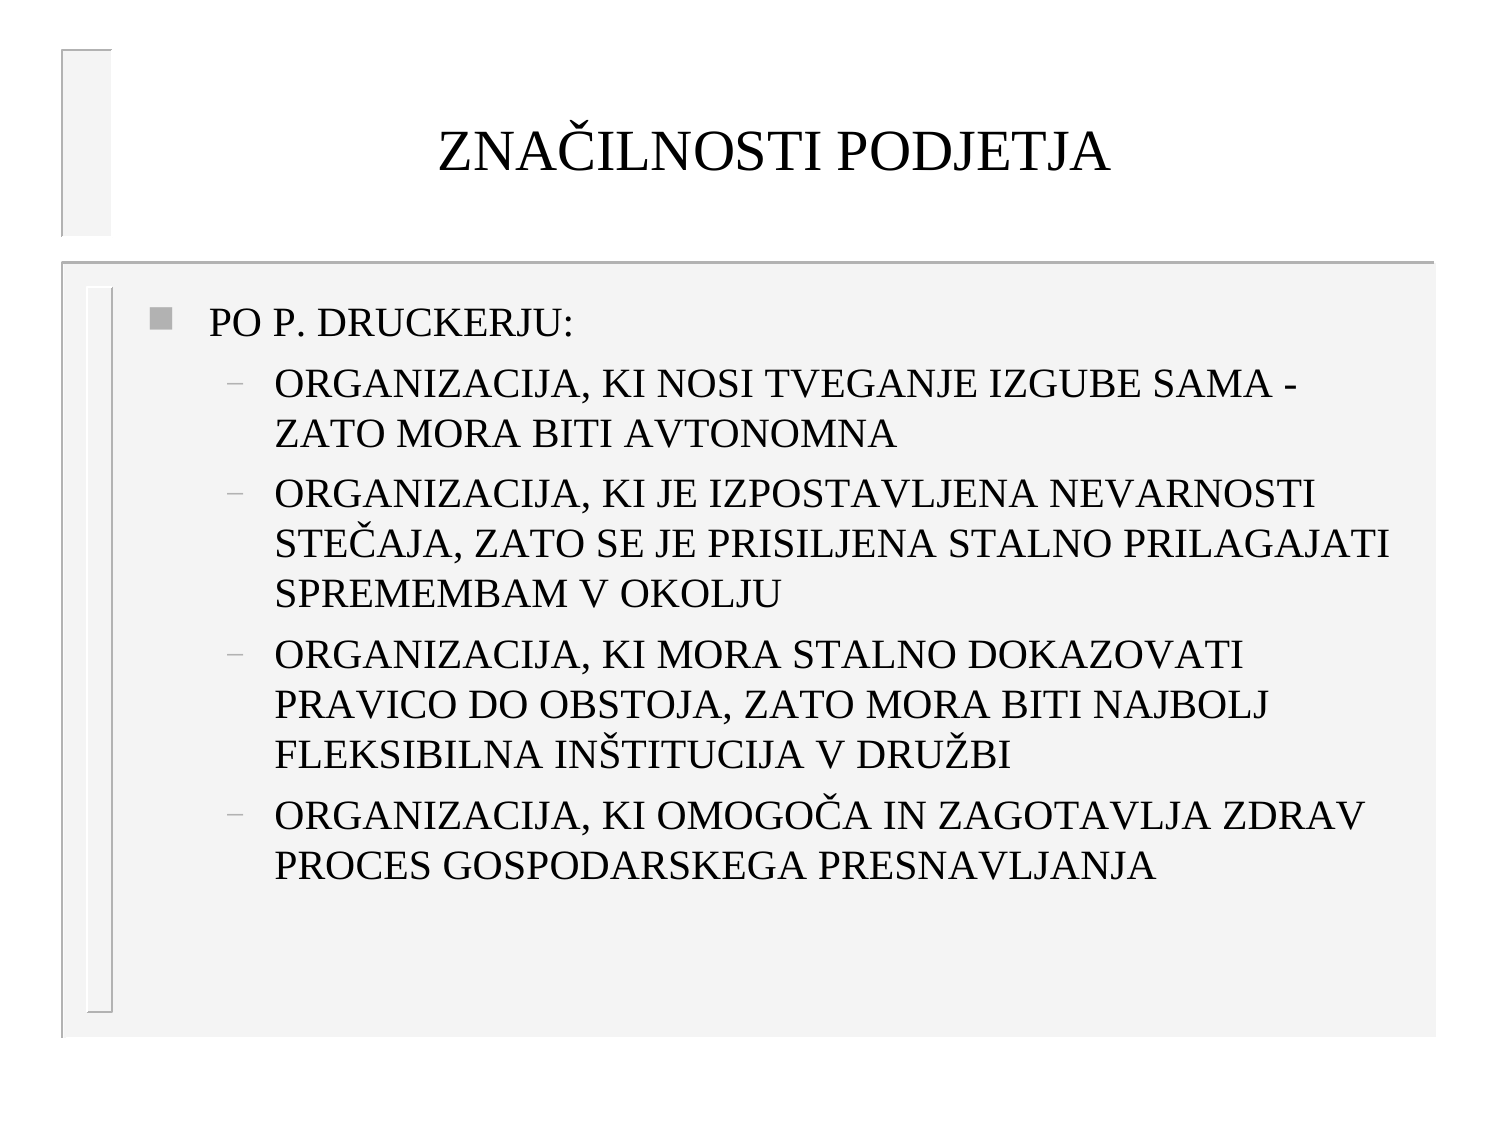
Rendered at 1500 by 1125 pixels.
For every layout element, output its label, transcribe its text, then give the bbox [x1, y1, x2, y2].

list PO P. DRUCKERJU: ORGANIZACIJA, KI NOSI TVEGANJE IZGUBE SAMA - ZATO MORA BITI AVTONOMNA ORGANIZACIJA, KI JE IZPOSTAVLJENA NEVARNOSTI STEČAJA, ZATO SE JE PRISILJENA STALNO PRILAGAJATI SPREMEMBAM V OKOLJU ORGANIZACIJA, KI MORA STALNO DOKAZOVATI PRAVICO DO OBSTOJA, ZATO MORA BITI NAJBOLJ FLEKSIBILNA INŠTITUCIJA V DRUŽBI ORGANIZACIJA, KI OMOGOČA IN ZAGOTAVLJA ZDRAV PROCES GOSPODARSKEGA PRESNAVLJANJA [137, 287, 1413, 963]
title ZNAČILNOSTI PODJETJA [137, 56, 1413, 238]
